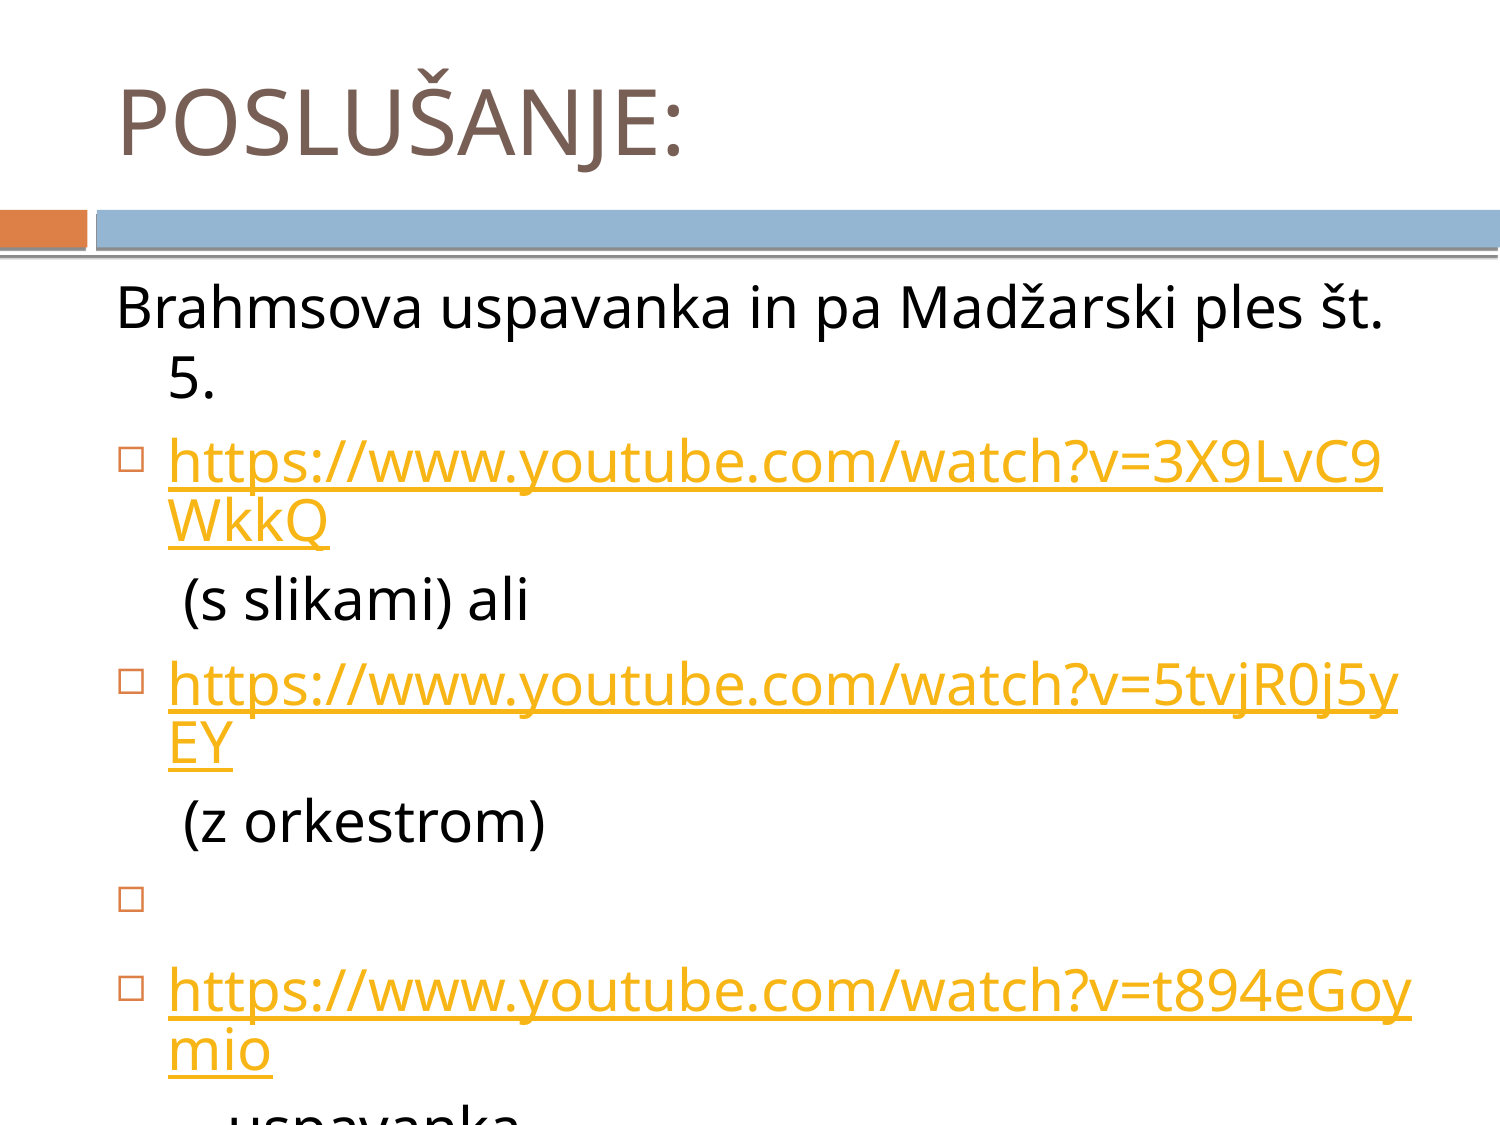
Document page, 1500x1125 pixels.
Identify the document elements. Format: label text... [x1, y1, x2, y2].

title POSLUŠANJE: [100, 37, 1438, 200]
list Brahmsova uspavanka in pa Madžarski ples št. 5. https://www.youtube.com/watch?v=3X9LvC9WkkQ (s slikami) ali https://www.youtube.com/watch?v=5tvjR0j5yEY (z orkestrom) https://www.youtube.com/watch?v=t894eGoymio – uspavanka [100, 262, 1438, 1000]
